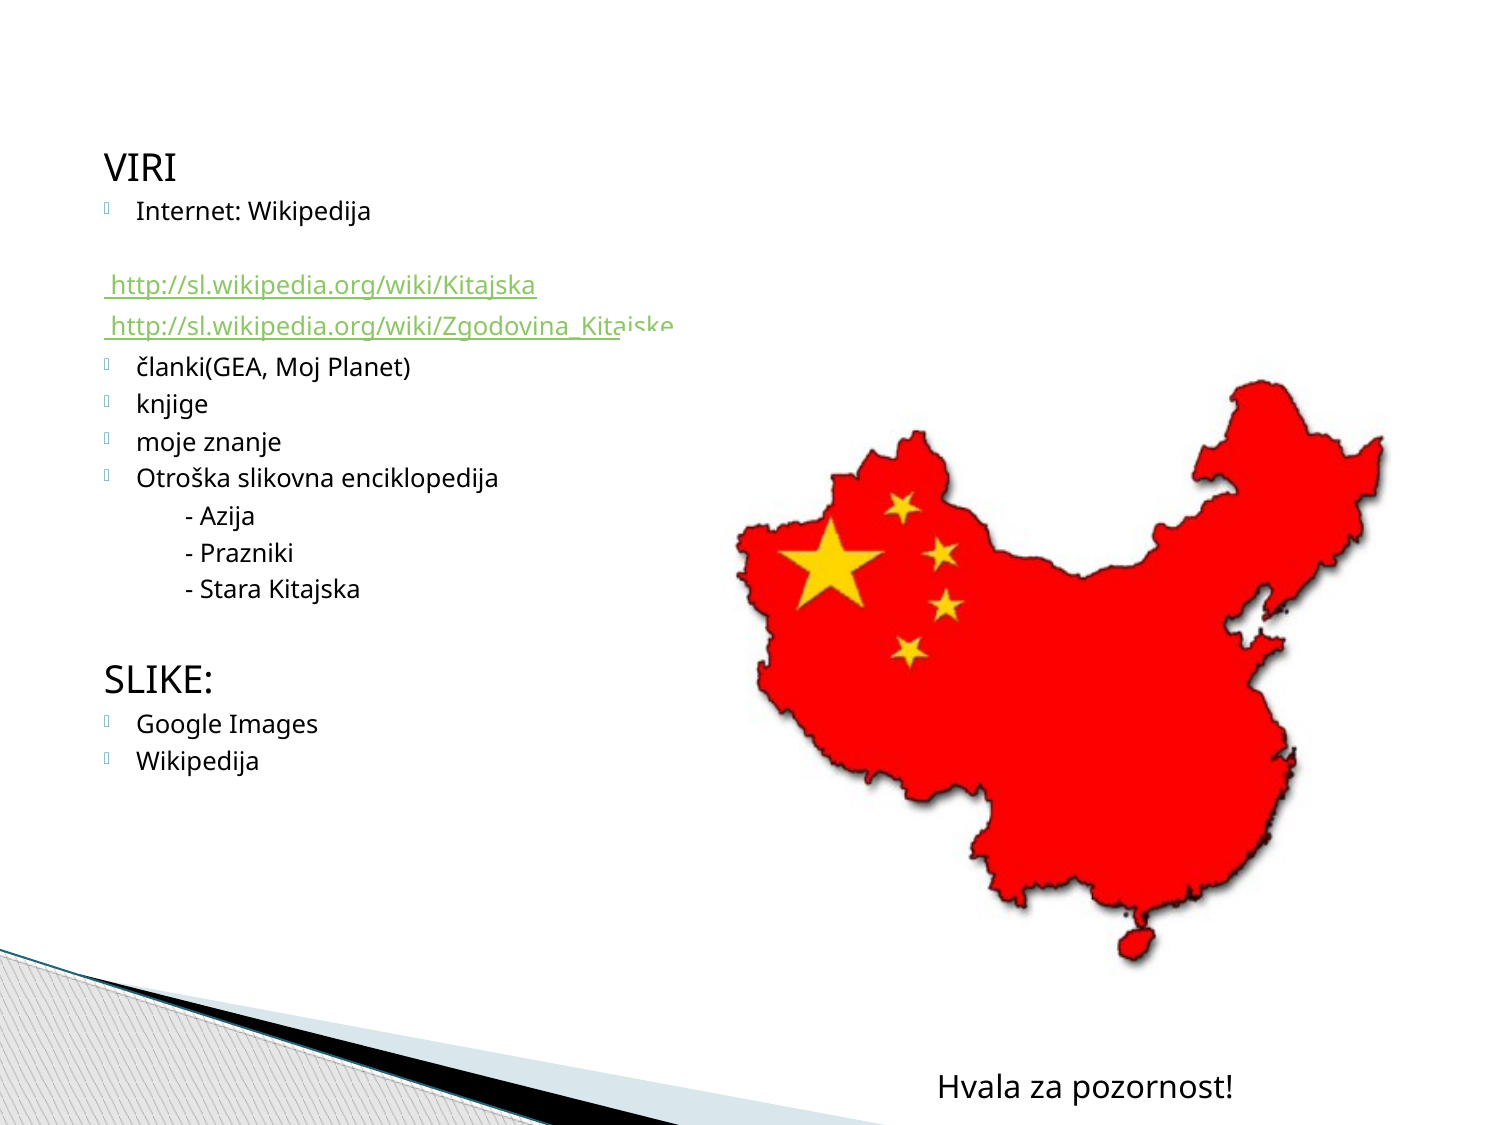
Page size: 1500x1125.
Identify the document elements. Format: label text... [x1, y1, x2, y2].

picture [620, 331, 1500, 1012]
title [75, 45, 1425, 233]
list VIRI Internet: Wikipedija http://sl.wikipedia.org/wiki/Kitajska http://sl.wikipedia.org/wiki/Zgodovina_Kitajske članki(GEA, Moj Planet) knjige moje znanje Otroška slikovna enciklopedija - Azija - Prazniki - Stara Kitajska SLIKE: Google Images Wikipedija Hvala za pozornost! [75, 90, 1500, 1125]
